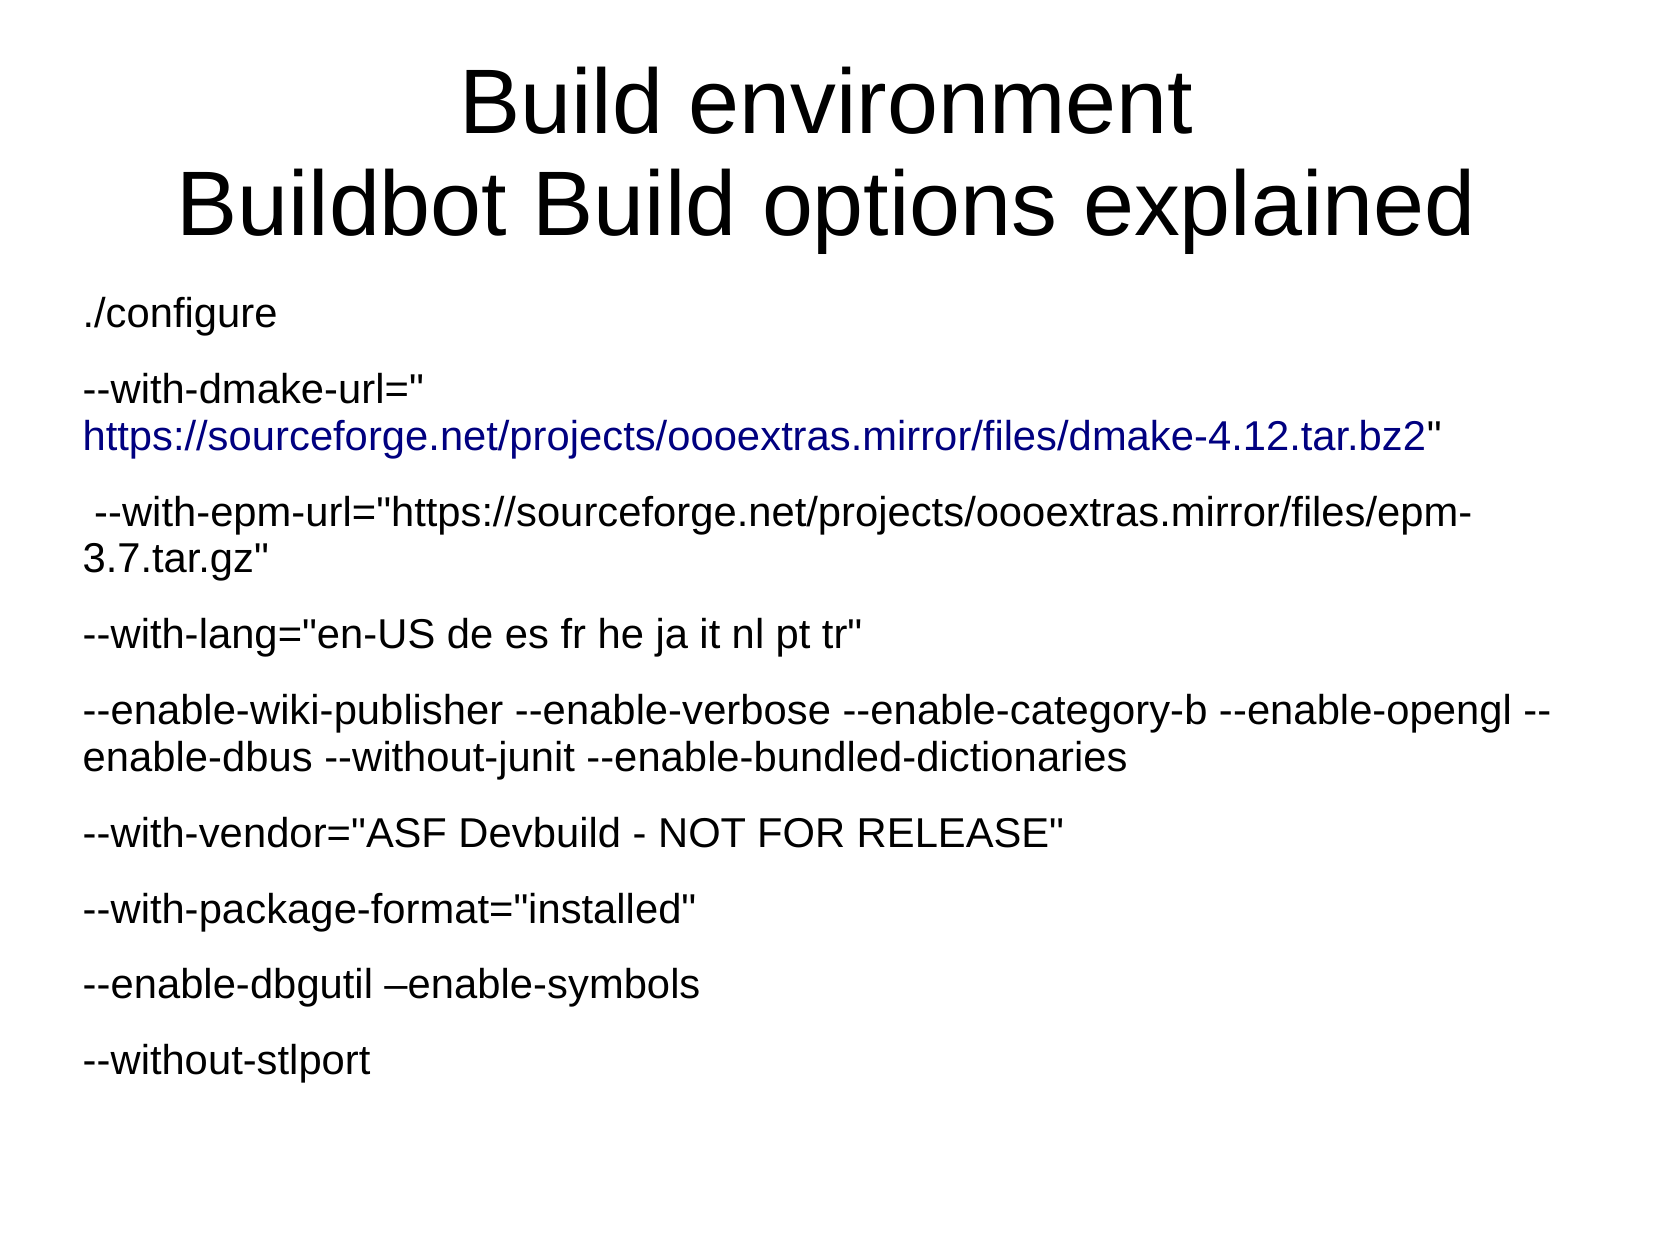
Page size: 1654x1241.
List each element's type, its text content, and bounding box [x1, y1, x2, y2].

list ./configure --with-dmake-url="https://sourceforge.net/projects/oooextras.mirror/files/dmake-4.12.tar.bz2" --with-epm-url="https://sourceforge.net/projects/oooextras.mirror/files/epm-3.7.tar.gz" --with-lang="en-US de es fr he ja it nl pt tr" --enable-wiki-publisher --enable-verbose --enable-category-b --enable-opengl --enable-dbus --without-junit --enable-bundled-dictionaries --with-vendor="ASF Devbuild - NOT FOR RELEASE" --with-package-format="installed" --enable-dbgutil –enable-symbols --without-stlport [82, 290, 1571, 1160]
title Build environment Buildbot Build options explained [82, 49, 1571, 257]
